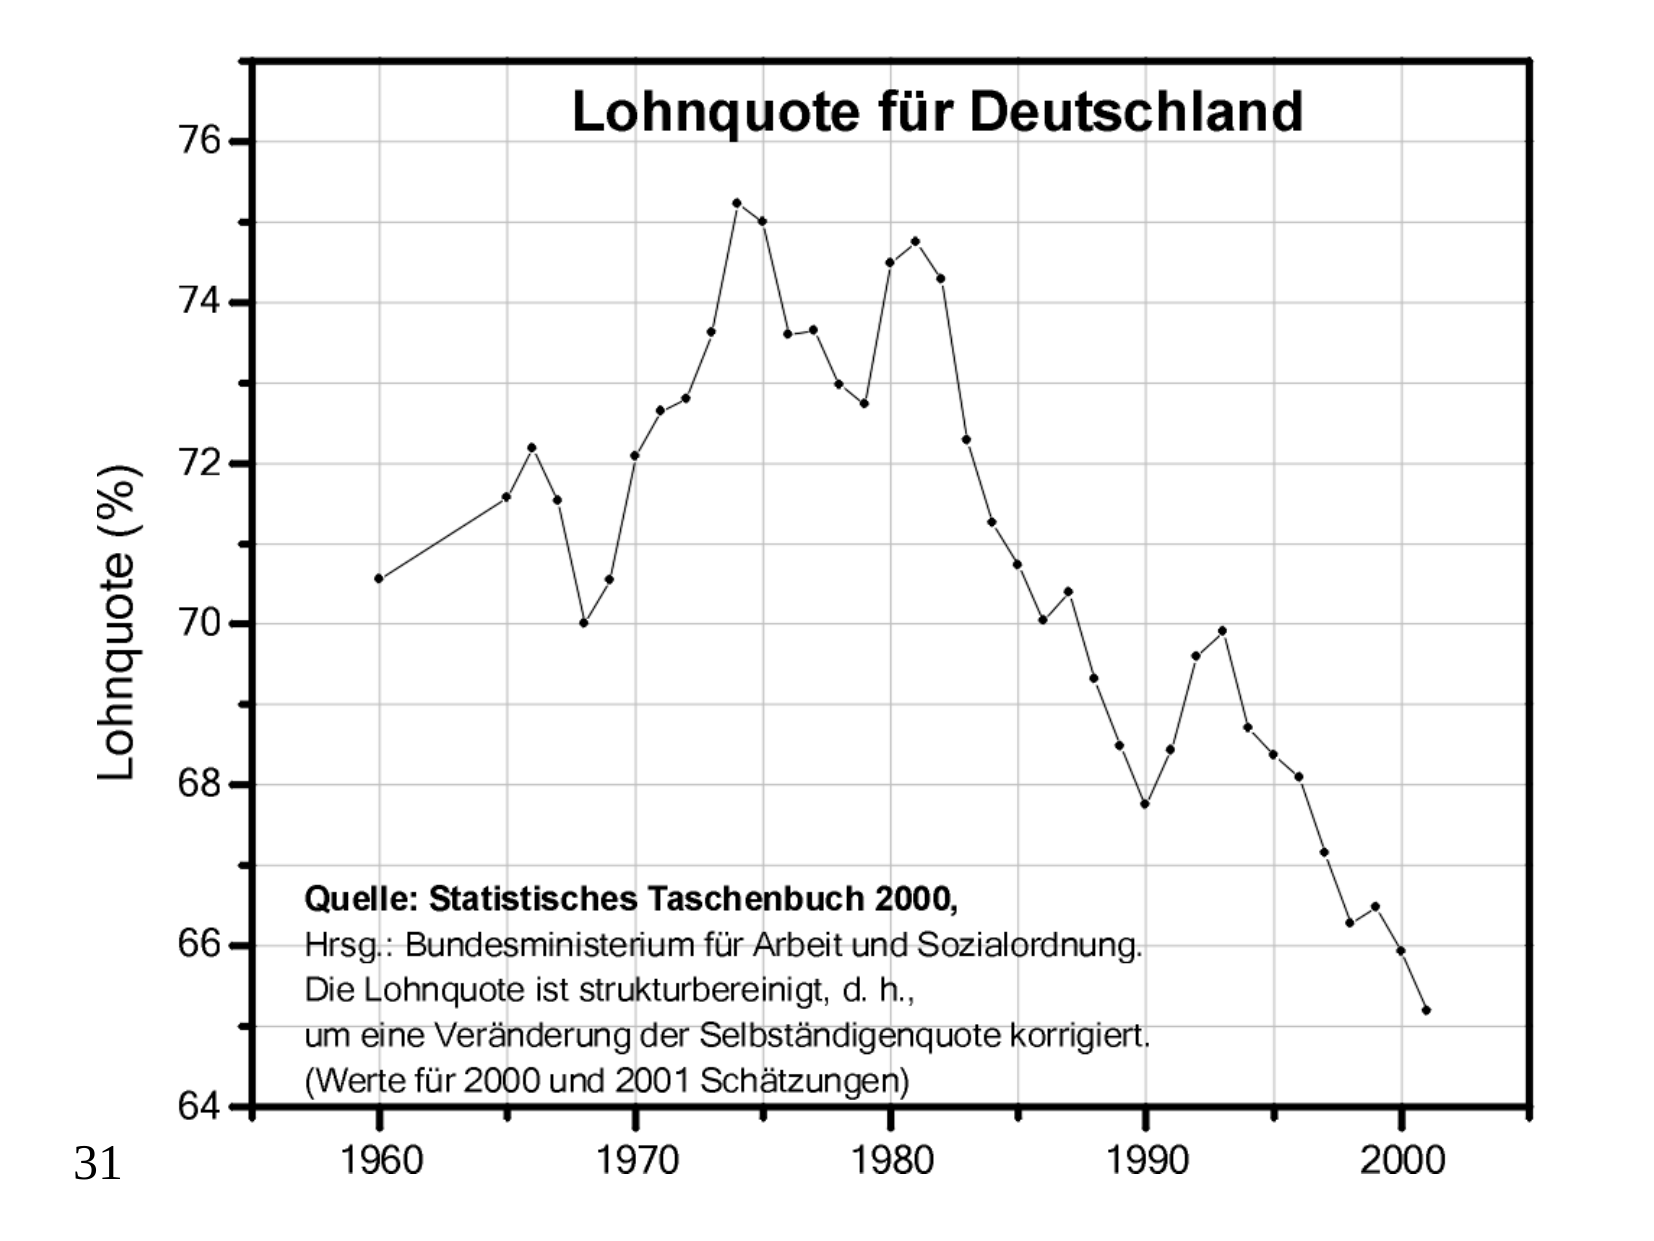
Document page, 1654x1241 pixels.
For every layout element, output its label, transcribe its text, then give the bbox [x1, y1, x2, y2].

picture [97, 7, 1594, 1174]
text_box <Foliennummer> [73, 1134, 124, 1196]
